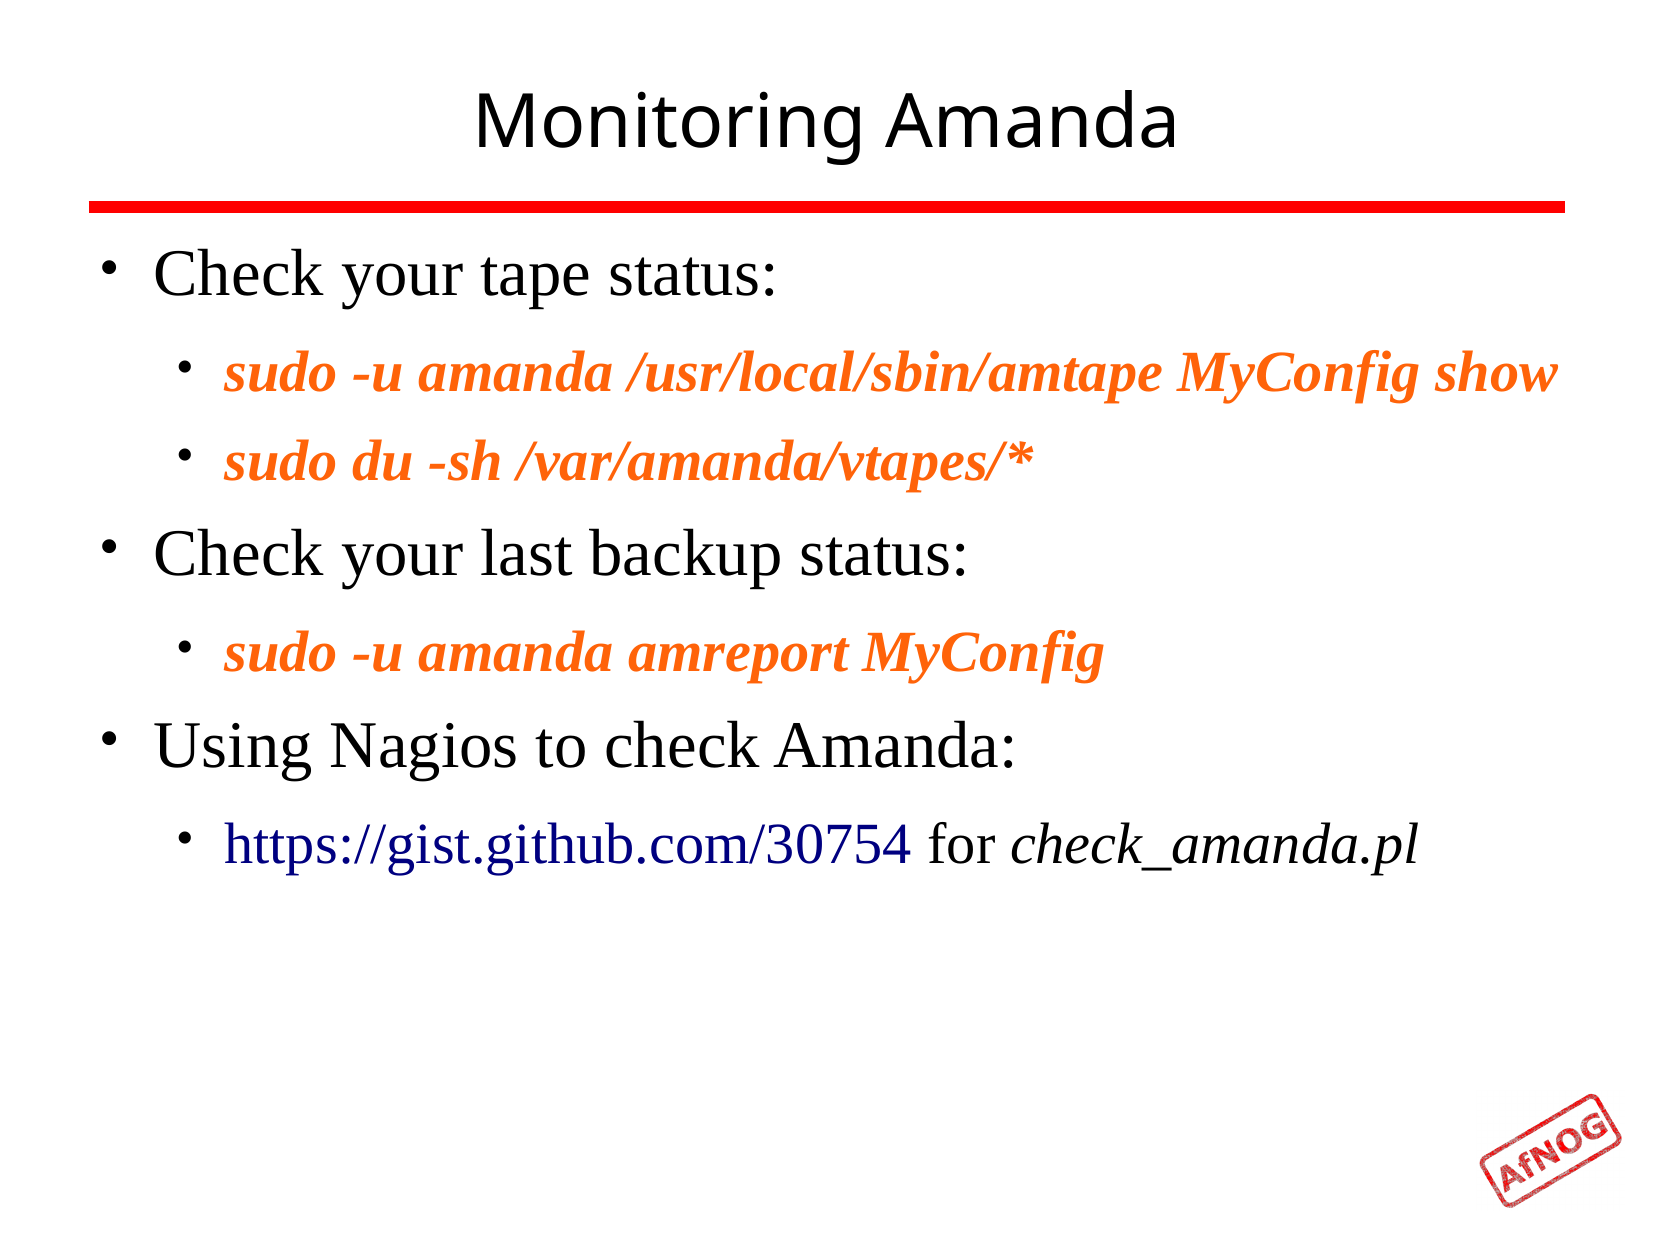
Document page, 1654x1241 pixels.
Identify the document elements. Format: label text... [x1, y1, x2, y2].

list Check your tape status: sudo -u amanda /usr/local/sbin/amtape MyConfig show sudo du -sh /var/amanda/vtapes/* Check your last backup status: sudo -u amanda amreport MyConfig Using Nagios to check Amanda: https://gist.github.com/30754 for check_amanda.pl [82, 236, 1571, 1123]
title Monitoring Amanda [88, 29, 1565, 207]
picture [1476, 1090, 1625, 1211]
